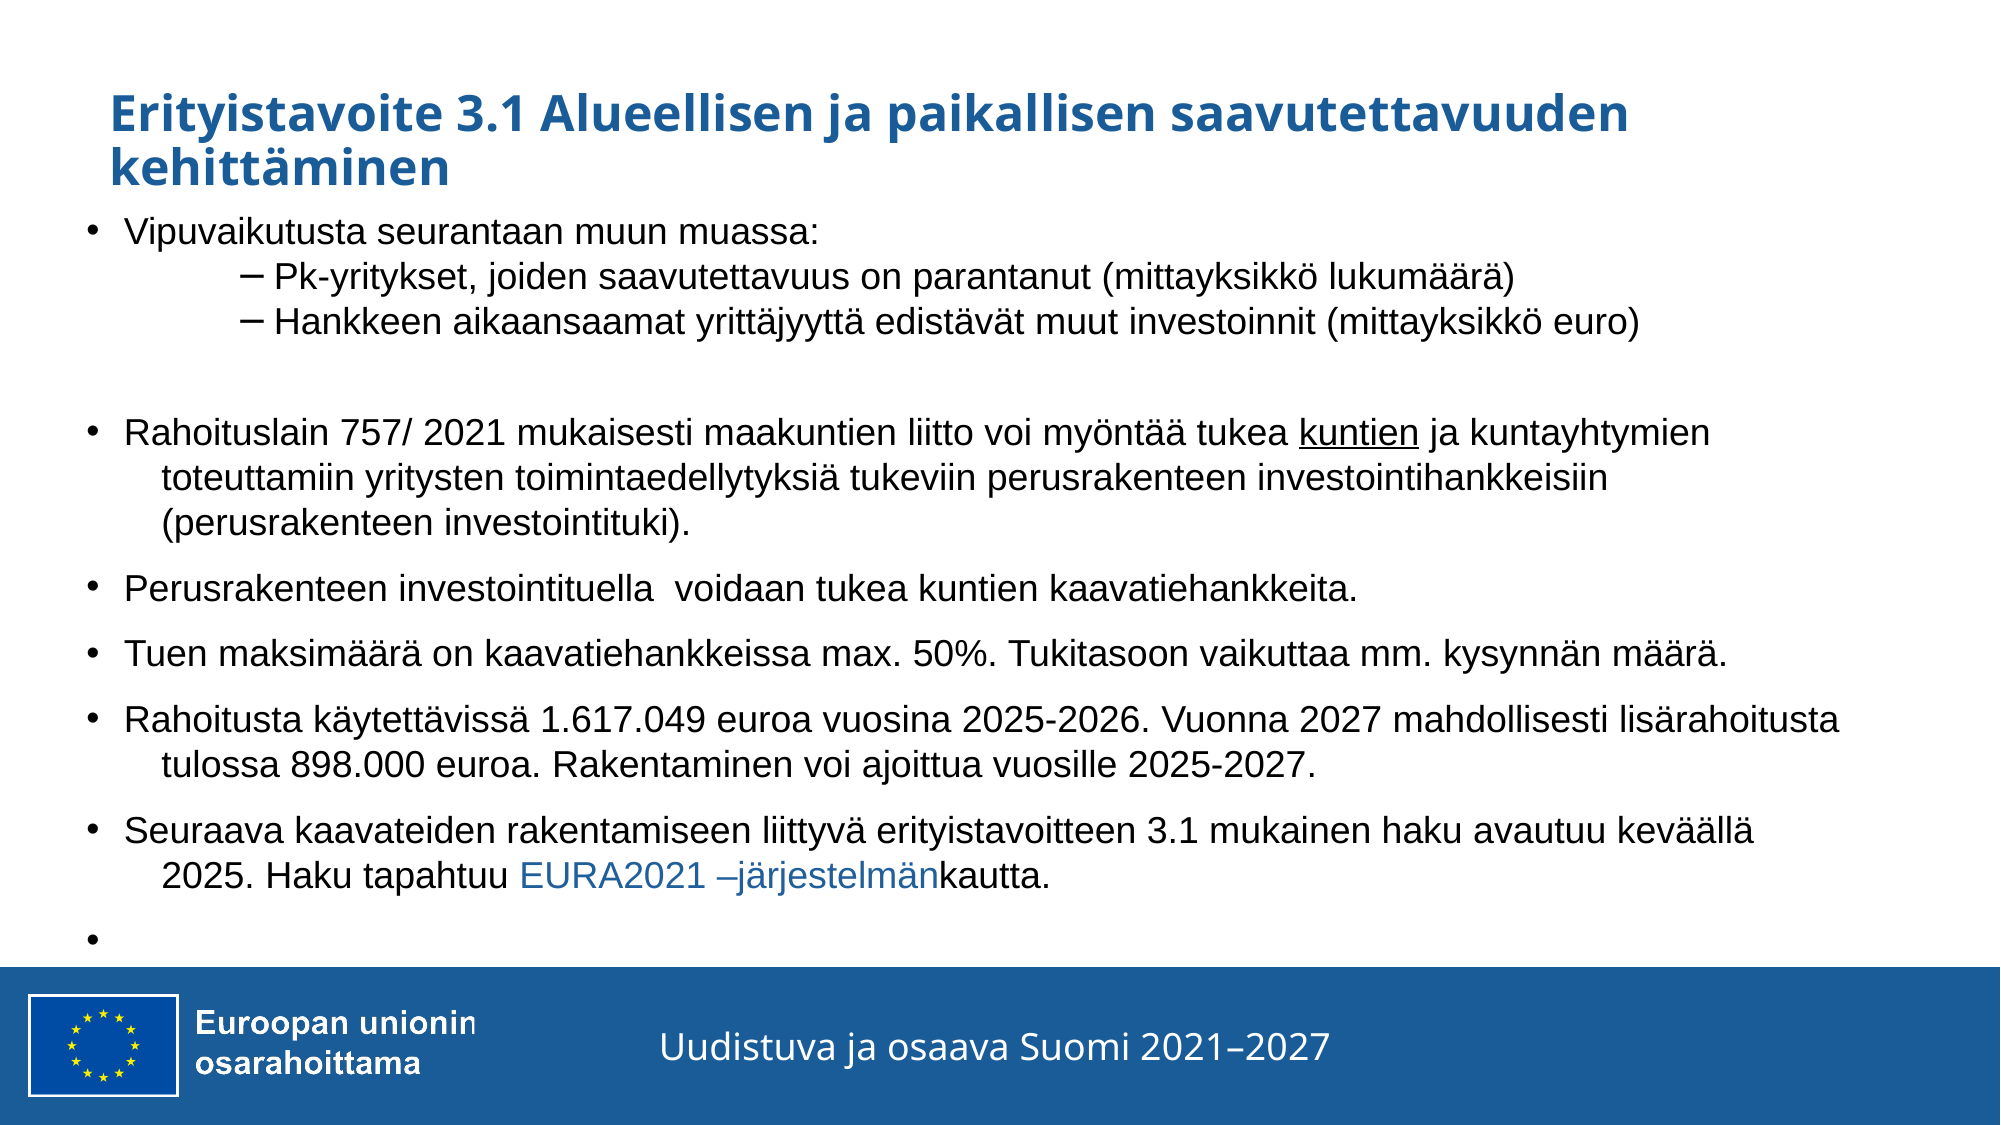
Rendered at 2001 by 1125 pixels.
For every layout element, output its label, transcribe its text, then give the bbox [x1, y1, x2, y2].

list Vipuvaikutusta seurantaan muun muassa: Pk-yritykset, joiden saavutettavuus on parantanut (mittayksikkö lukumäärä) Hankkeen aikaansaamat yrittäjyyttä edistävät muut investoinnit (mittayksikkö euro) Rahoituslain 757/ 2021 mukaisesti maakuntien liitto voi myöntää tukea kuntien ja kuntayhtymien toteuttamiin yritysten toimintaedellytyksiä tukeviin perusrakenteen investointihankkeisiin (perusrakenteen investointituki). Perusrakenteen investointituella voidaan tukea kuntien kaavatiehankkeita. Tuen maksimäärä on kaavatiehankkeissa max. 50%. Tukitasoon vaikuttaa mm. kysynnän määrä. Rahoitusta käytettävissä 1.617.049 euroa vuosina 2025-2026. Vuonna 2027 mahdollisesti lisärahoitusta tulossa 898.000 euroa. Rakentaminen voi ajoittua vuosille 2025-2027. Seuraava kaavateiden rakentamiseen liittyvä erityistavoitteen 3.1 mukainen haku avautuu keväällä 2025. Haku tapahtuu EURA2021 –järjestelmän kautta. [86, 206, 1855, 922]
title Erityistavoite 3.1 Alueellisen ja paikallisen saavutettavuuden kehittäminen [109, 54, 1874, 197]
